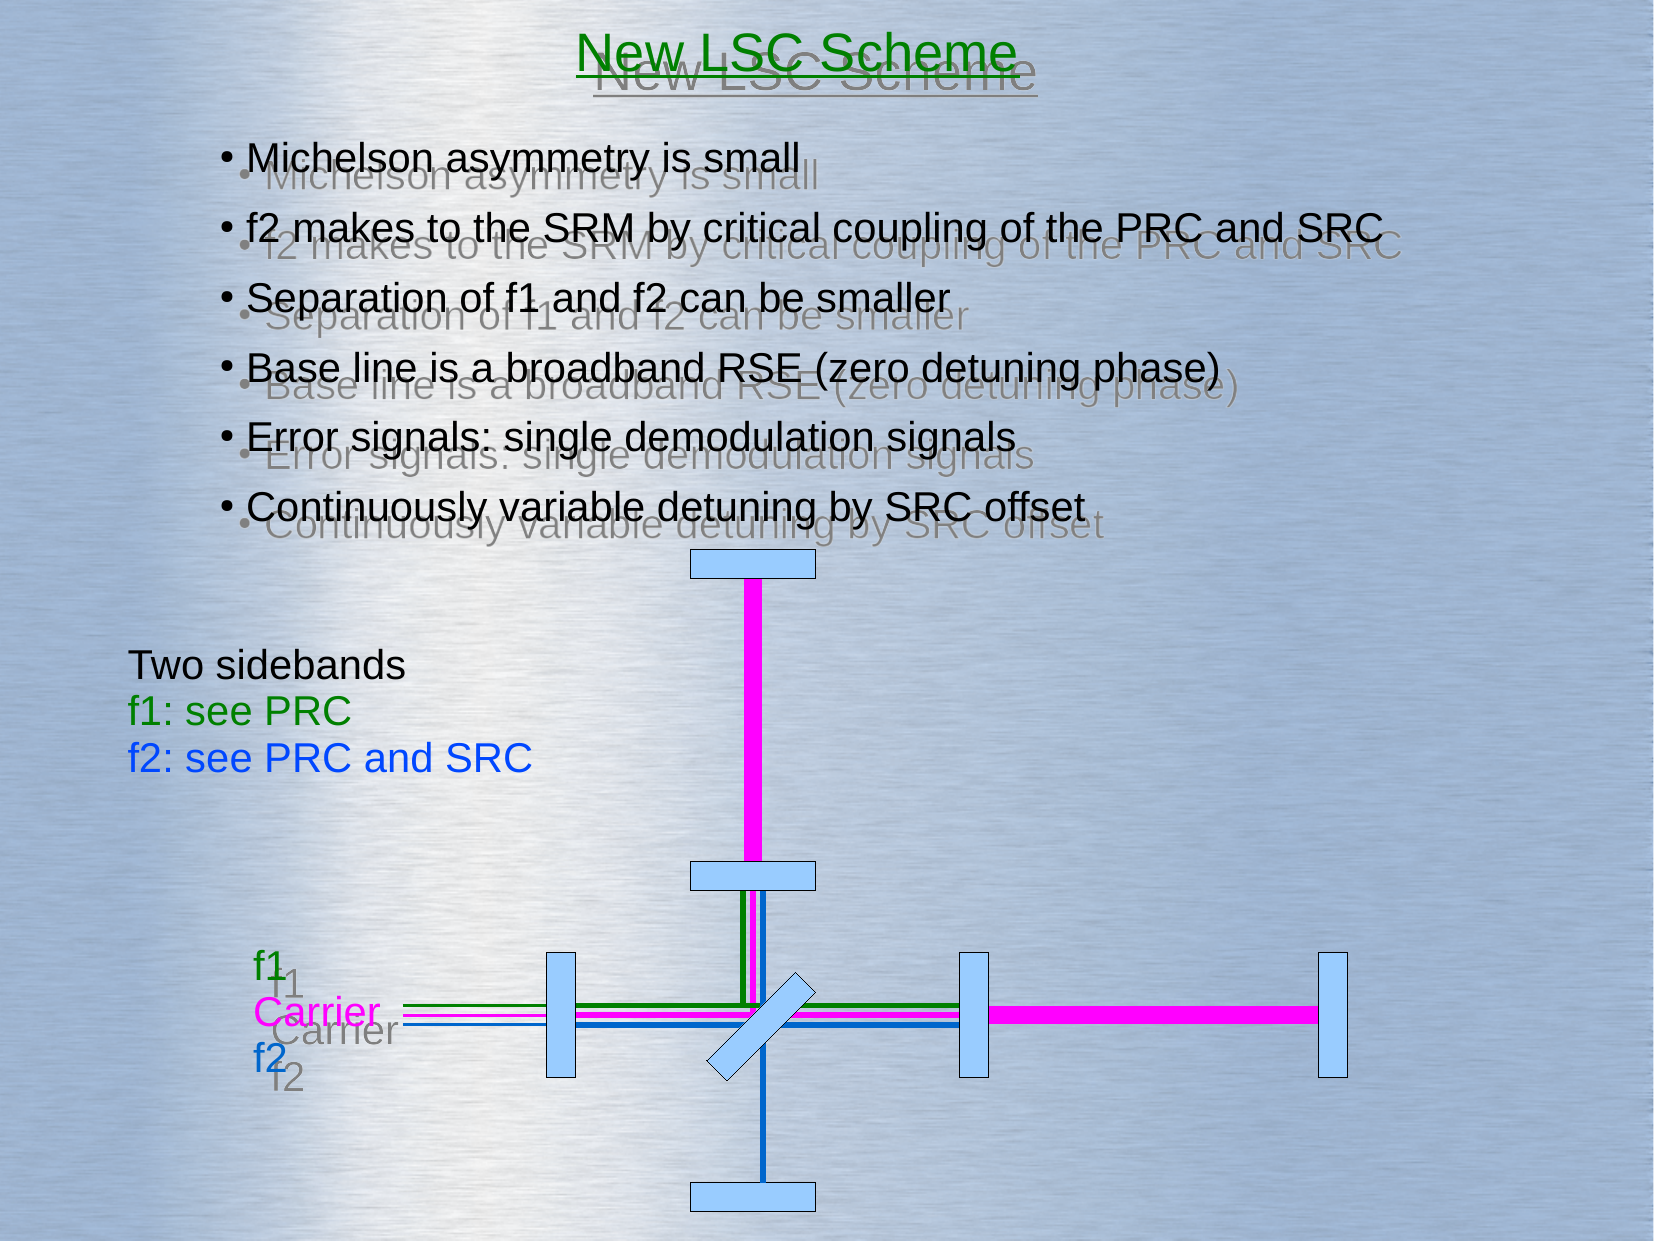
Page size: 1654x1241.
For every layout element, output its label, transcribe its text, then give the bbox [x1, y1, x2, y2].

text_box Michelson asymmetry is small f2 makes to the SRM by critical coupling of the PRC and SRC Separation of f1 and f2 can be smaller Base line is a broadband RSE (zero detuning phase) Error signals: single demodulation signals Continuously variable detuning by SRC offset [203, 103, 1402, 536]
text_box [546, 952, 576, 1078]
text_box [690, 861, 816, 891]
picture [0, 0, 1654, 1241]
text_box [690, 1182, 816, 1212]
text_box [706, 972, 816, 1081]
text_box [1318, 952, 1348, 1078]
text_box [959, 952, 989, 1078]
text_box f1 Carrier f2 [236, 933, 398, 1091]
text_box [690, 549, 816, 579]
text_box Two sidebands f1: see PRC f2: see PRC and SRC [112, 634, 549, 789]
text_box New LSC Scheme [561, 15, 1035, 91]
